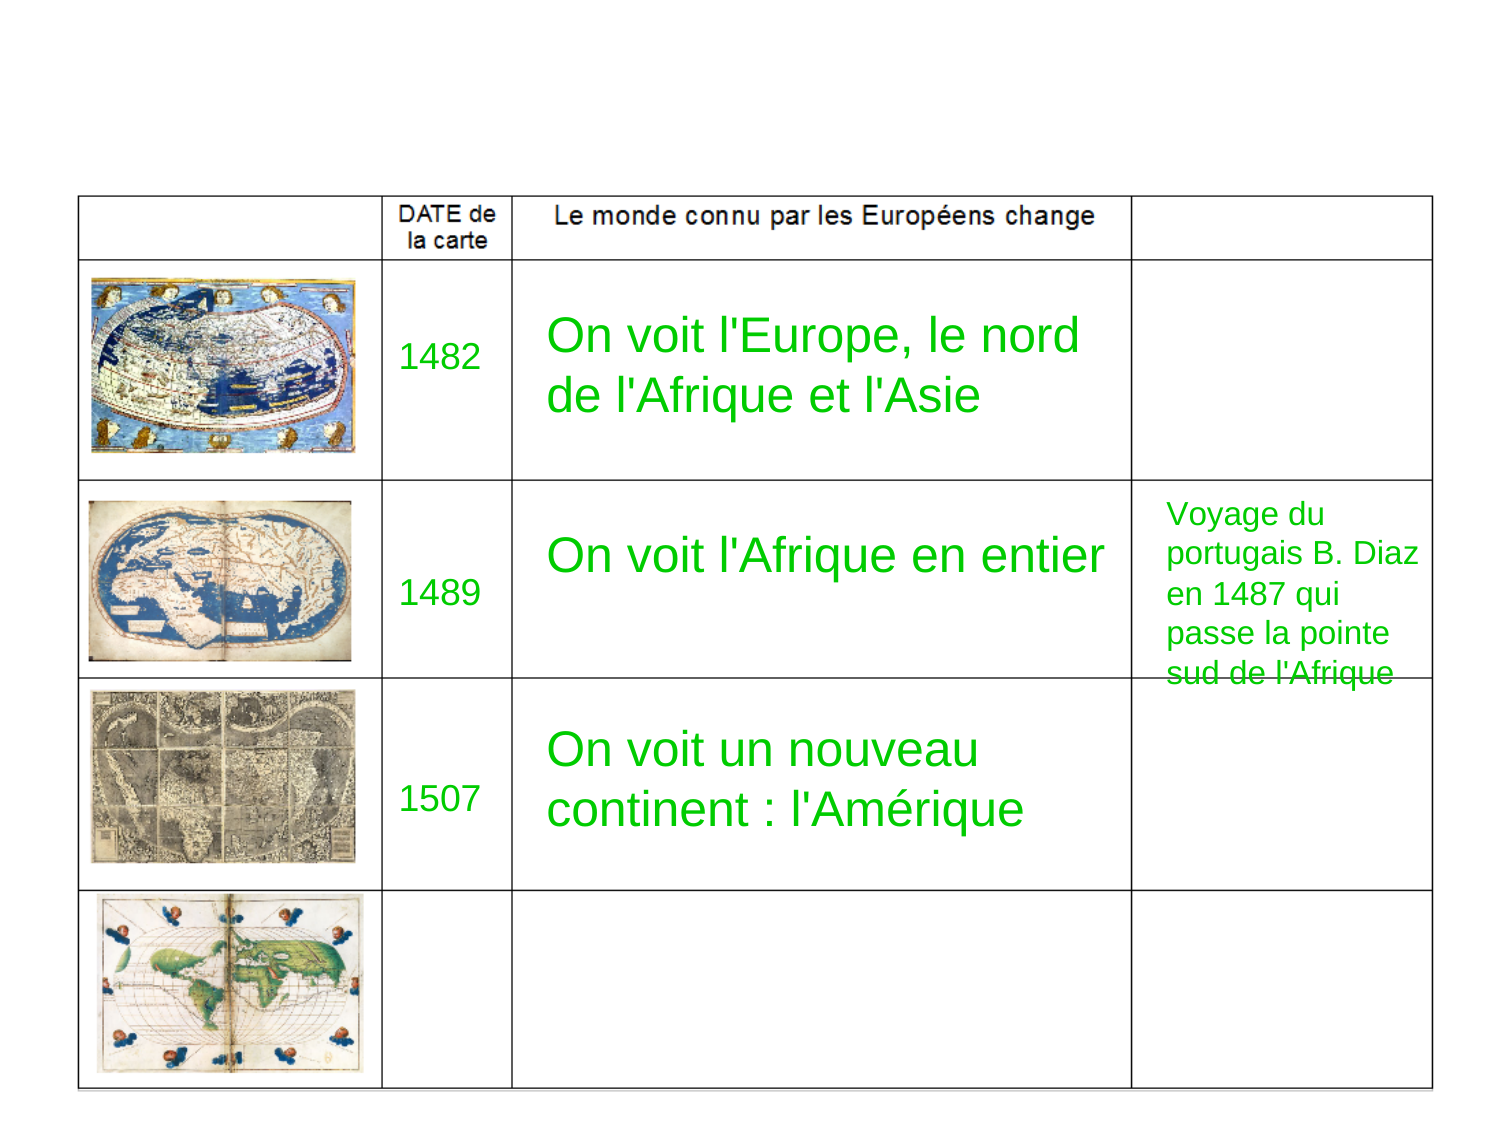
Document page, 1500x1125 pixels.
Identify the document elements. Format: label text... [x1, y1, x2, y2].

text_box On voit l'Afrique en entier [531, 514, 1123, 590]
text_box On voit un nouveau continent : l'Amérique [531, 708, 1123, 904]
text_box Voyage du portugais B. Diaz en 1487 qui passe la pointe sud de l'Afrique [1151, 484, 1447, 699]
text_box 1482 [383, 324, 502, 385]
text_box On voit l'Europe, le nord de l'Afrique et l'Asie [531, 295, 1123, 431]
text_box 1507 [383, 766, 502, 827]
picture [67, 185, 1447, 1093]
text_box 1489 [383, 560, 502, 621]
